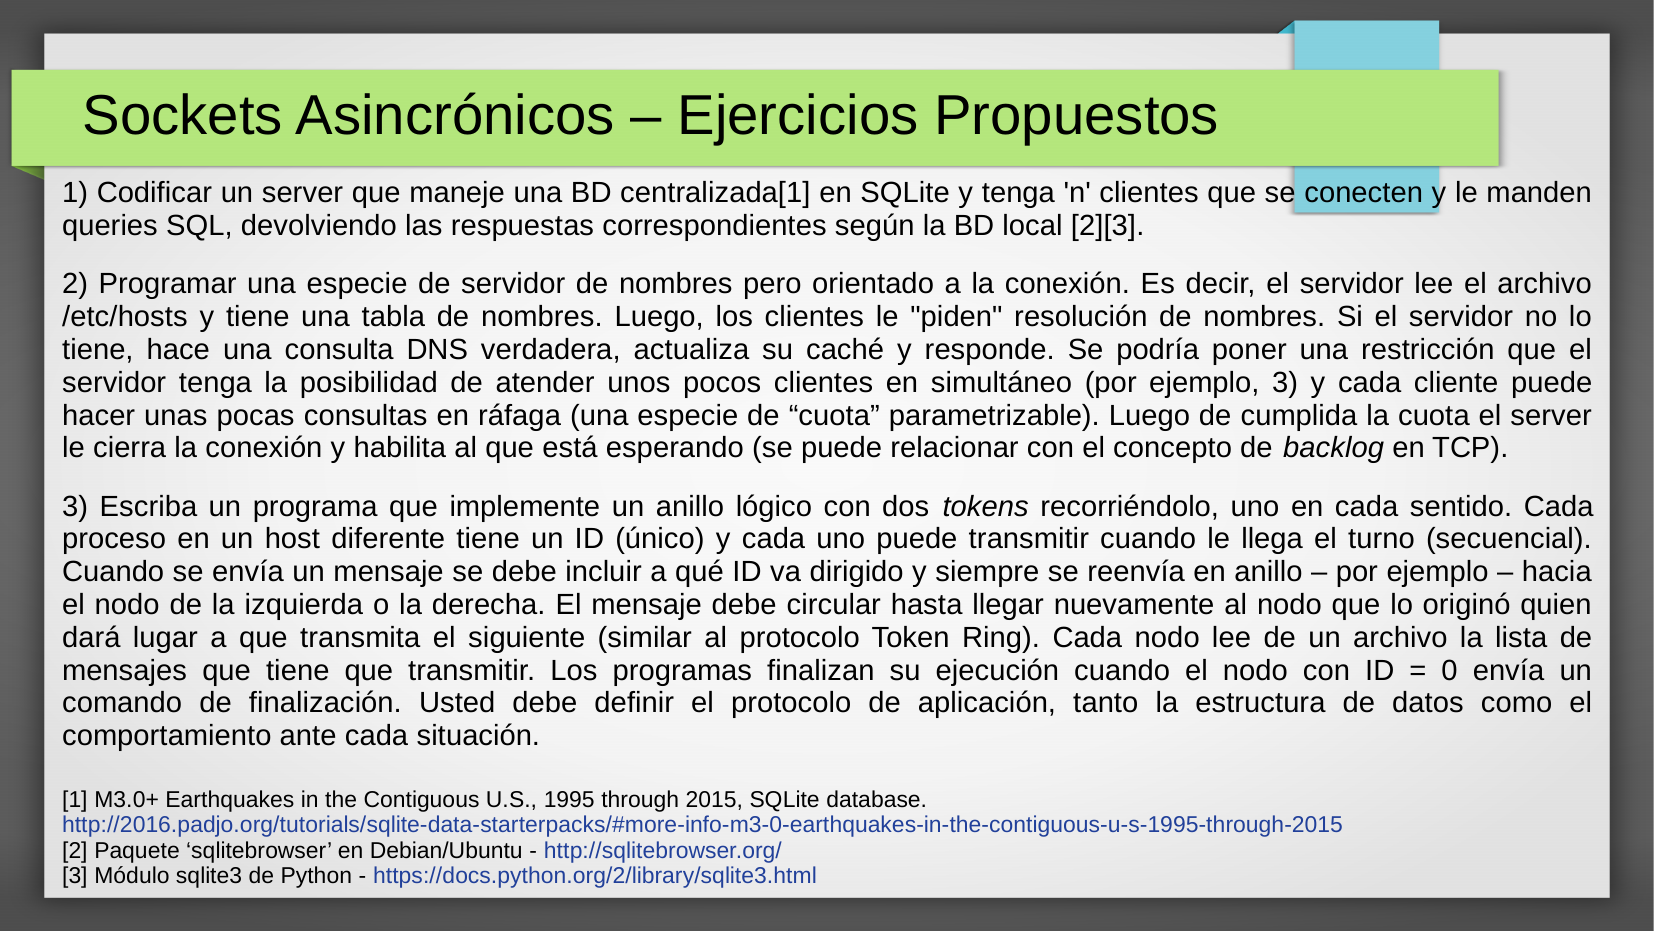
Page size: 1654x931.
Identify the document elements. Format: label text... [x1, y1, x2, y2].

picture [0, 0, 1654, 931]
text_box 1) Codificar un server que maneje una BD centralizada[1] en SQLite y tenga 'n' clientes que se conecten y le manden queries SQL, devolviendo las respuestas correspondientes según la BD local [2][3]. 2) Programar una especie de servidor de nombres pero orientado a la conexión. Es decir, el servidor lee el archivo /etc/hosts y tiene una tabla de nombres. Luego, los clientes le "piden" resolución de nombres. Si el servidor no lo tiene, hace una consulta DNS verdadera, actualiza su caché y responde. Se podría poner una restricción que el servidor tenga la posibilidad de atender unos pocos clientes en simultáneo (por ejemplo, 3) y cada cliente puede hacer unas pocas consultas en ráfaga (una especie de “cuota” parametrizable). Luego de cumplida la cuota el server le cierra la conexión y habilita al que está esperando (se puede relacionar con el concepto de backlog en TCP). 3) Escriba un programa que implemente un anillo lógico con dos tokens recorriéndolo, uno en cada sentido. Cada proceso en un host diferente tiene un ID (único) y cada uno puede transmitir cuando le llega el turno (secuencial). Cuando se envía un mensaje se debe incluir a qué ID va dirigido y siempre se reenvía en anillo – por ejemplo – hacia el nodo de la izquierda o la derecha. El mensaje debe circular hasta llegar nuevamente al nodo que lo originó quien dará lugar a que transmita el siguiente (similar al protocolo Token Ring). Cada nodo lee de un archivo la lista de mensajes que tiene que transmitir. Los programas finalizan su ejecución cuando el nodo con ID = 0 envía un comando de finalización. Usted debe definir el protocolo de aplicación, tanto la estructura de datos como el comportamiento ante cada situación. [1] M3.0+ Earthquakes in the Contiguous U.S., 1995 through 2015, SQLite database.http://2016.padjo.org/tutorials/sqlite-data-starterpacks/#more-info-m3-0-earthquakes-in-the-contiguous-u-s-1995-through-2015 [2] Paquete ‘sqlitebrowser’ en Debian/Ubuntu - http://sqlitebrowser.org/ [3] Módulo sqlite3 de Python - https://docs.python.org/2/library/sqlite3.html [62, 178, 1595, 887]
title Sockets Asincrónicos – Ejercicios Propuestos [82, 52, 1323, 178]
